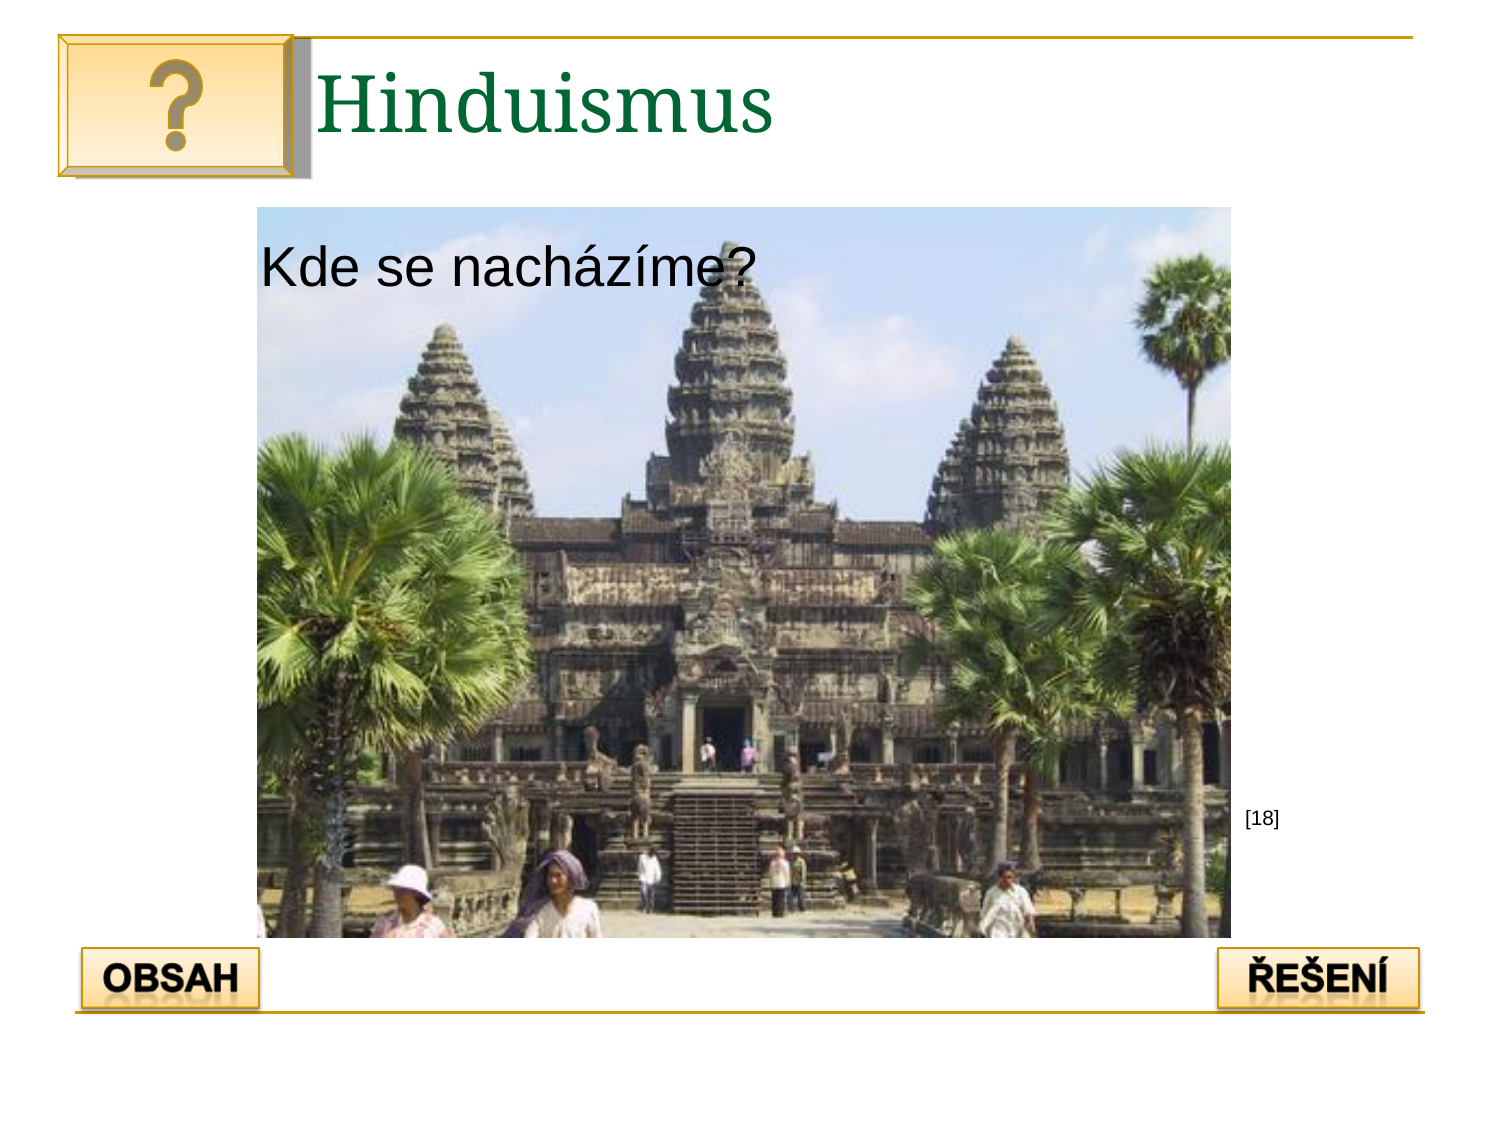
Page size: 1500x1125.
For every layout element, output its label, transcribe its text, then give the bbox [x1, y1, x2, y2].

title Hinduismus [75, 45, 1426, 233]
text_box Kde se nacházíme? [246, 222, 1172, 306]
picture [69, 207, 1428, 1056]
text_box [18] [1231, 796, 1313, 838]
text_box [60, 35, 293, 176]
